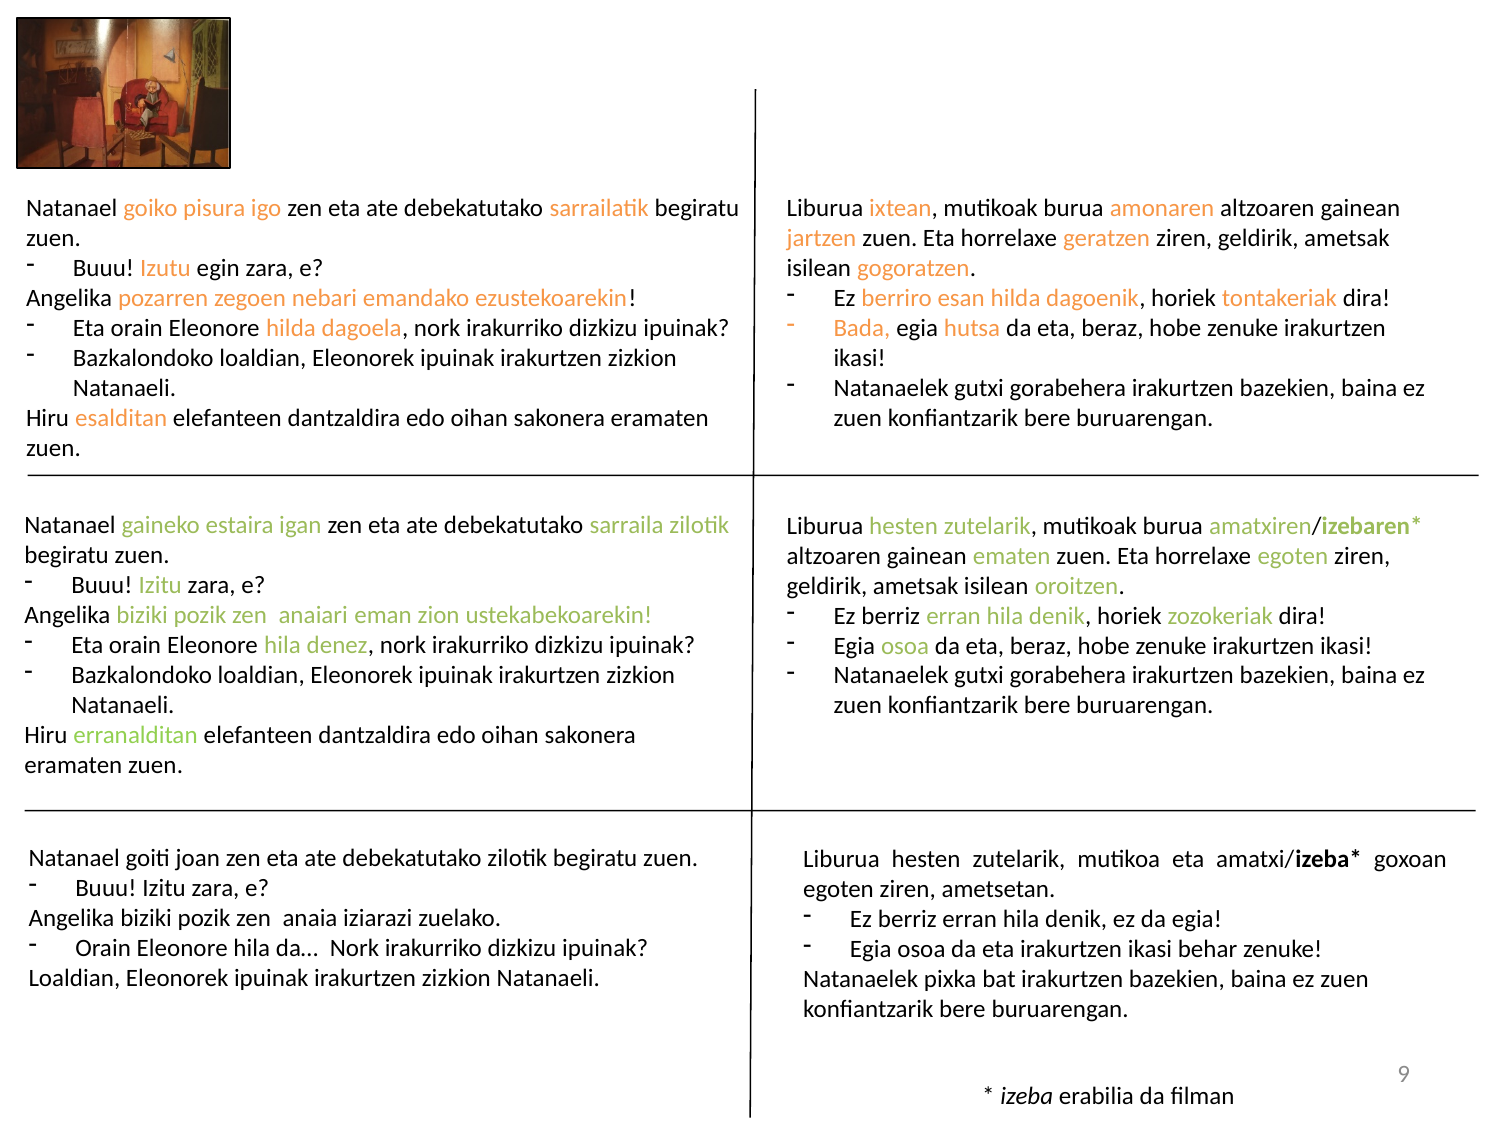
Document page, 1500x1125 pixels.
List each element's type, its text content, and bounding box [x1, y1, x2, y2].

text_box Natanael goiti joan zen eta ate debekatutako zilotik begiratu zuen. Buuu! Izitu zara, e? Angelika biziki pozik zen anaia iziarazi zuelako. Orain Eleonore hila da… Nork irakurriko dizkizu ipuinak? Loaldian, Eleonorek ipuinak irakurtzen zizkion Natanaeli. [13, 834, 758, 999]
slide_number <numéro> [1074, 1042, 1425, 1103]
picture [17, 19, 229, 168]
text_box * izeba erabilia da filman [967, 1072, 1250, 1118]
text_box Liburua ixtean, mutikoak burua amonaren altzoaren gainean jartzen zuen. Eta horrelaxe geratzen ziren, geldirik, ametsak isilean gogoratzen. Ez berriro esan hilda dagoenik, horiek tontakeriak dira! Bada, egia hutsa da eta, beraz, hobe zenuke irakurtzen ikasi! Natanaelek gutxi gorabehera irakurtzen bazekien, baina ez zuen konfiantzarik bere buruarengan. [771, 184, 1446, 439]
text_box Natanael gaineko estaira igan zen eta ate debekatutako sarraila zilotik begiratu zuen. Buuu! Izitu zara, e? Angelika biziki pozik zen anaiari eman zion ustekabekoarekin! Eta orain Eleonore hila denez, nork irakurriko dizkizu ipuinak? Bazkalondoko loaldian, Eleonorek ipuinak irakurtzen zizkion Natanaeli. Hiru erranalditan elefanteen dantzaldira edo oihan sakonera eramaten zuen. [9, 501, 752, 786]
text_box Natanael goiko pisura igo zen eta ate debekatutako sarrailatik begiratu zuen. Buuu! Izutu egin zara, e? Angelika pozarren zegoen nebari emandako ezustekoarekin! Eta orain Eleonore hilda dagoela, nork irakurriko dizkizu ipuinak? Bazkalondoko loaldian, Eleonorek ipuinak irakurtzen zizkion Natanaeli. Hiru esalditan elefanteen dantzaldira edo oihan sakonera eramaten zuen. [11, 184, 754, 469]
text_box Liburua hesten zutelarik, mutikoak burua amatxiren/izebaren* altzoaren gainean ematen zuen. Eta horrelaxe egoten ziren, geldirik, ametsak isilean oroitzen. Ez berriz erran hila denik, horiek zozokeriak dira! Egia osoa da eta, beraz, hobe zenuke irakurtzen ikasi! Natanaelek gutxi gorabehera irakurtzen bazekien, baina ez zuen konfiantzarik bere buruarengan. [771, 501, 1446, 727]
text_box Liburua hesten zutelarik, mutikoa eta amatxi/izeba* goxoan egoten ziren, ametsetan. Ez berriz erran hila denik, ez da egia! Egia osoa da eta irakurtzen ikasi behar zenuke! Natanaelek pixka bat irakurtzen bazekien, baina ez zuen konfiantzarik bere buruarengan. [788, 835, 1462, 1030]
